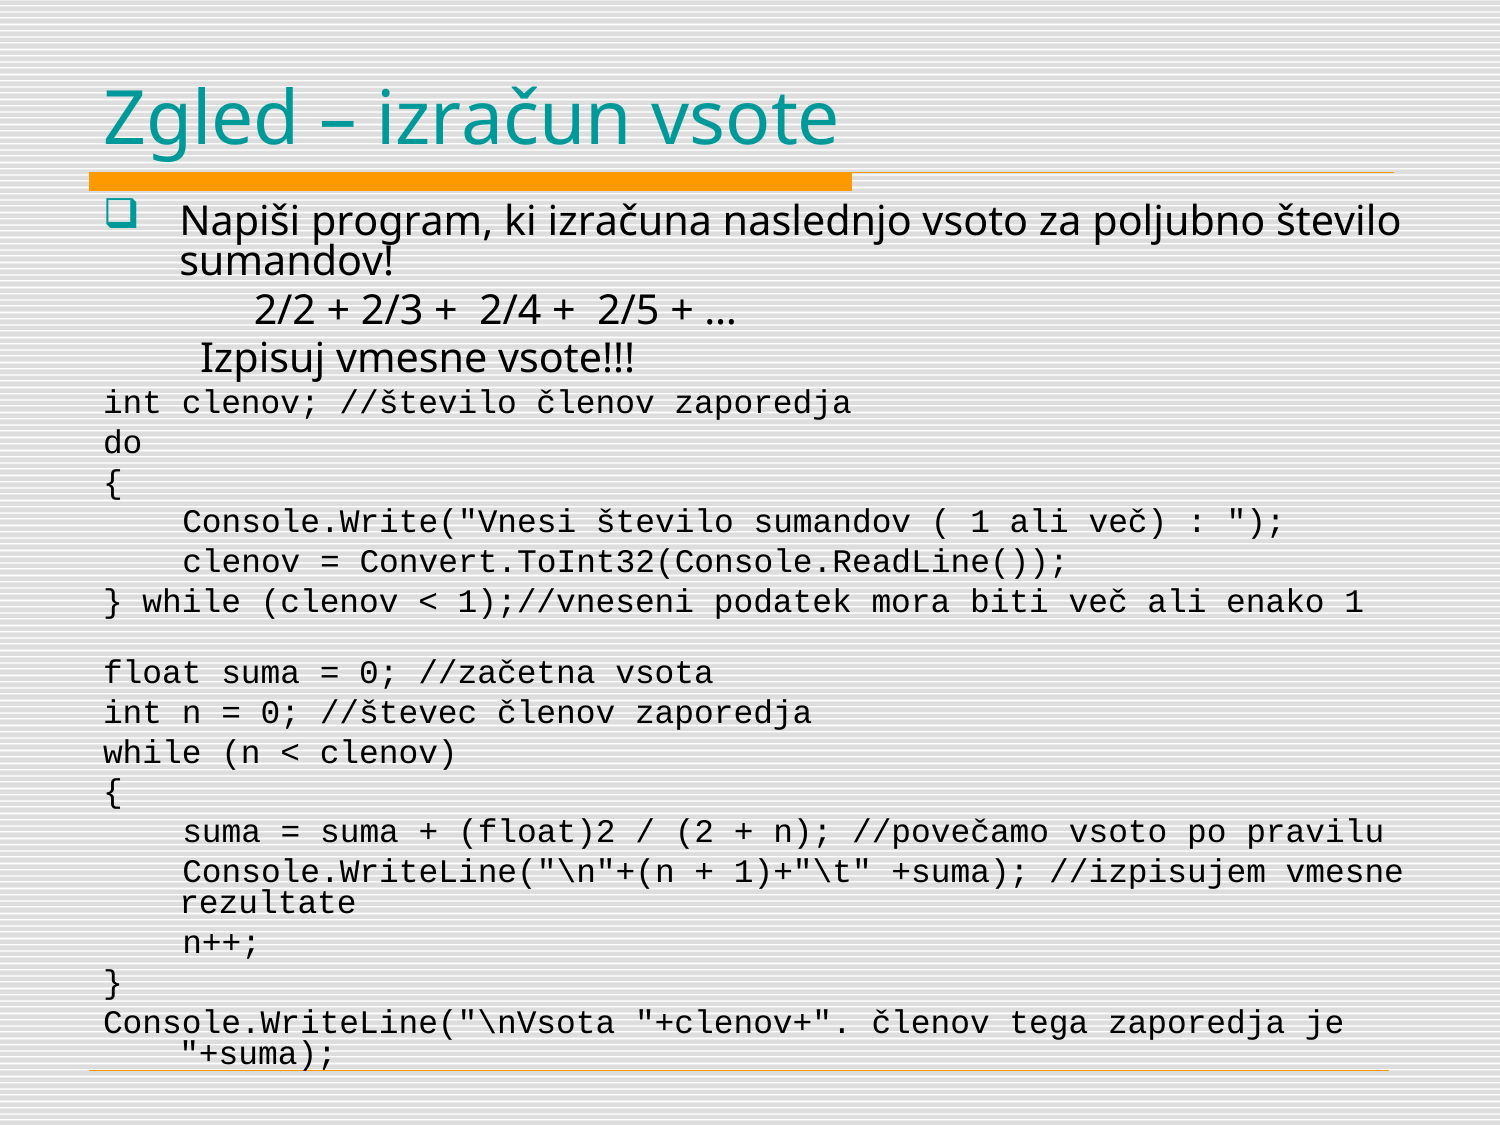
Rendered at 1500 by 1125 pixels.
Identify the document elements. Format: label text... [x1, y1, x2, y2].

list Napiši program, ki izračuna naslednjo vsoto za poljubno število sumandov! 2/2 + 2/3 + 2/4 + 2/5 + … Izpisuj vmesne vsote!!! int clenov; //število členov zaporedja do { Console.Write("Vnesi število sumandov ( 1 ali več) : "); clenov = Convert.ToInt32(Console.ReadLine()); } while (clenov < 1);//vneseni podatek mora biti več ali enako 1 float suma = 0; //začetna vsota int n = 0; //števec členov zaporedja while (n < clenov) { suma = suma + (float)2 / (2 + n); //povečamo vsoto po pravilu Console.WriteLine("\n"+(n + 1)+"\t" +suma); //izpisujem vmesne rezultate n++; } Console.WriteLine("\nVsota "+clenov+". členov tega zaporedja je "+suma); [88, 196, 1471, 1059]
picture [0, 0, 1500, 1125]
title Zgled – izračun vsote [88, 54, 1401, 167]
